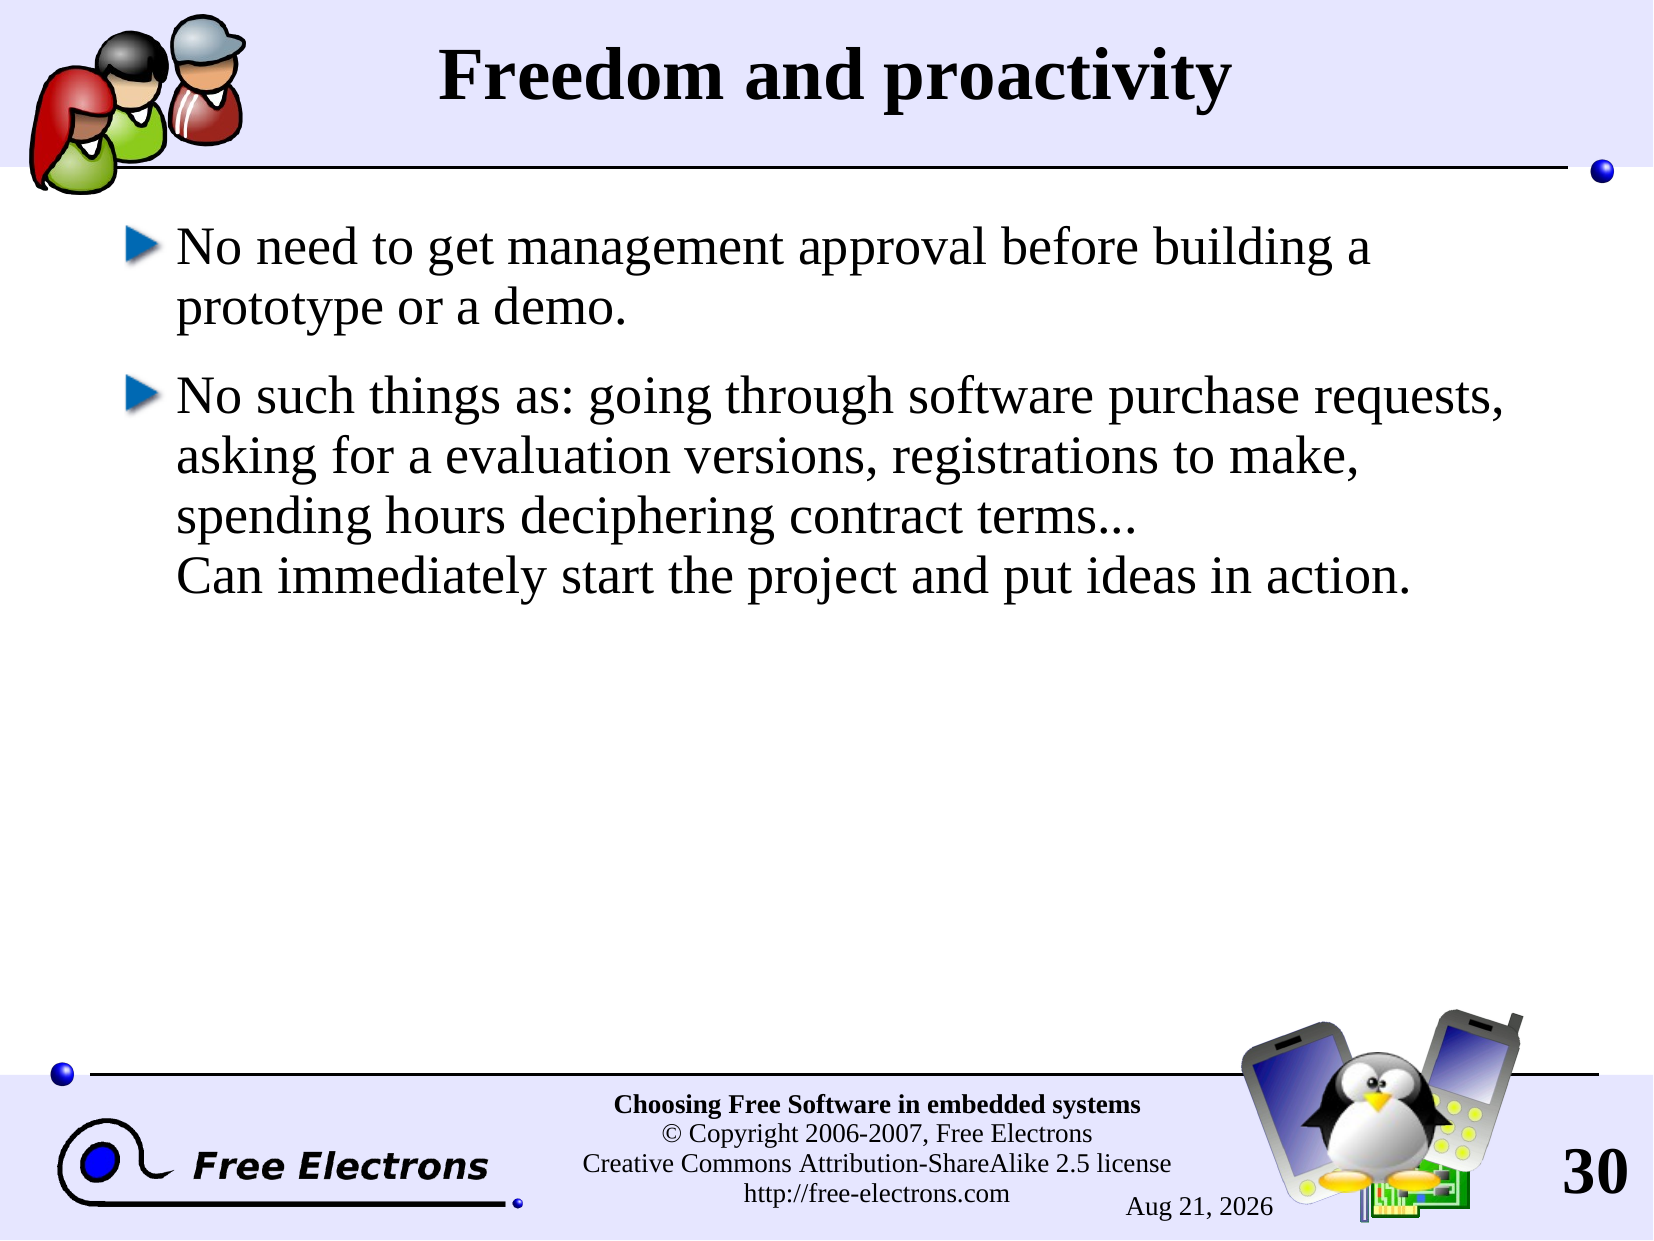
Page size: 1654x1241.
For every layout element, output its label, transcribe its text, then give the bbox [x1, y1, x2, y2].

picture [29, 14, 246, 195]
picture [50, 1107, 527, 1216]
list No need to get management approval before building a prototype or a demo. No such things as: going through software purchase requests, asking for a evaluation versions, registrations to make, spending hours deciphering contract terms... Can immediately start the project and put ideas in action. [105, 216, 1518, 1066]
title Freedom and proactivity [246, 25, 1604, 124]
picture [1231, 1007, 1538, 1240]
